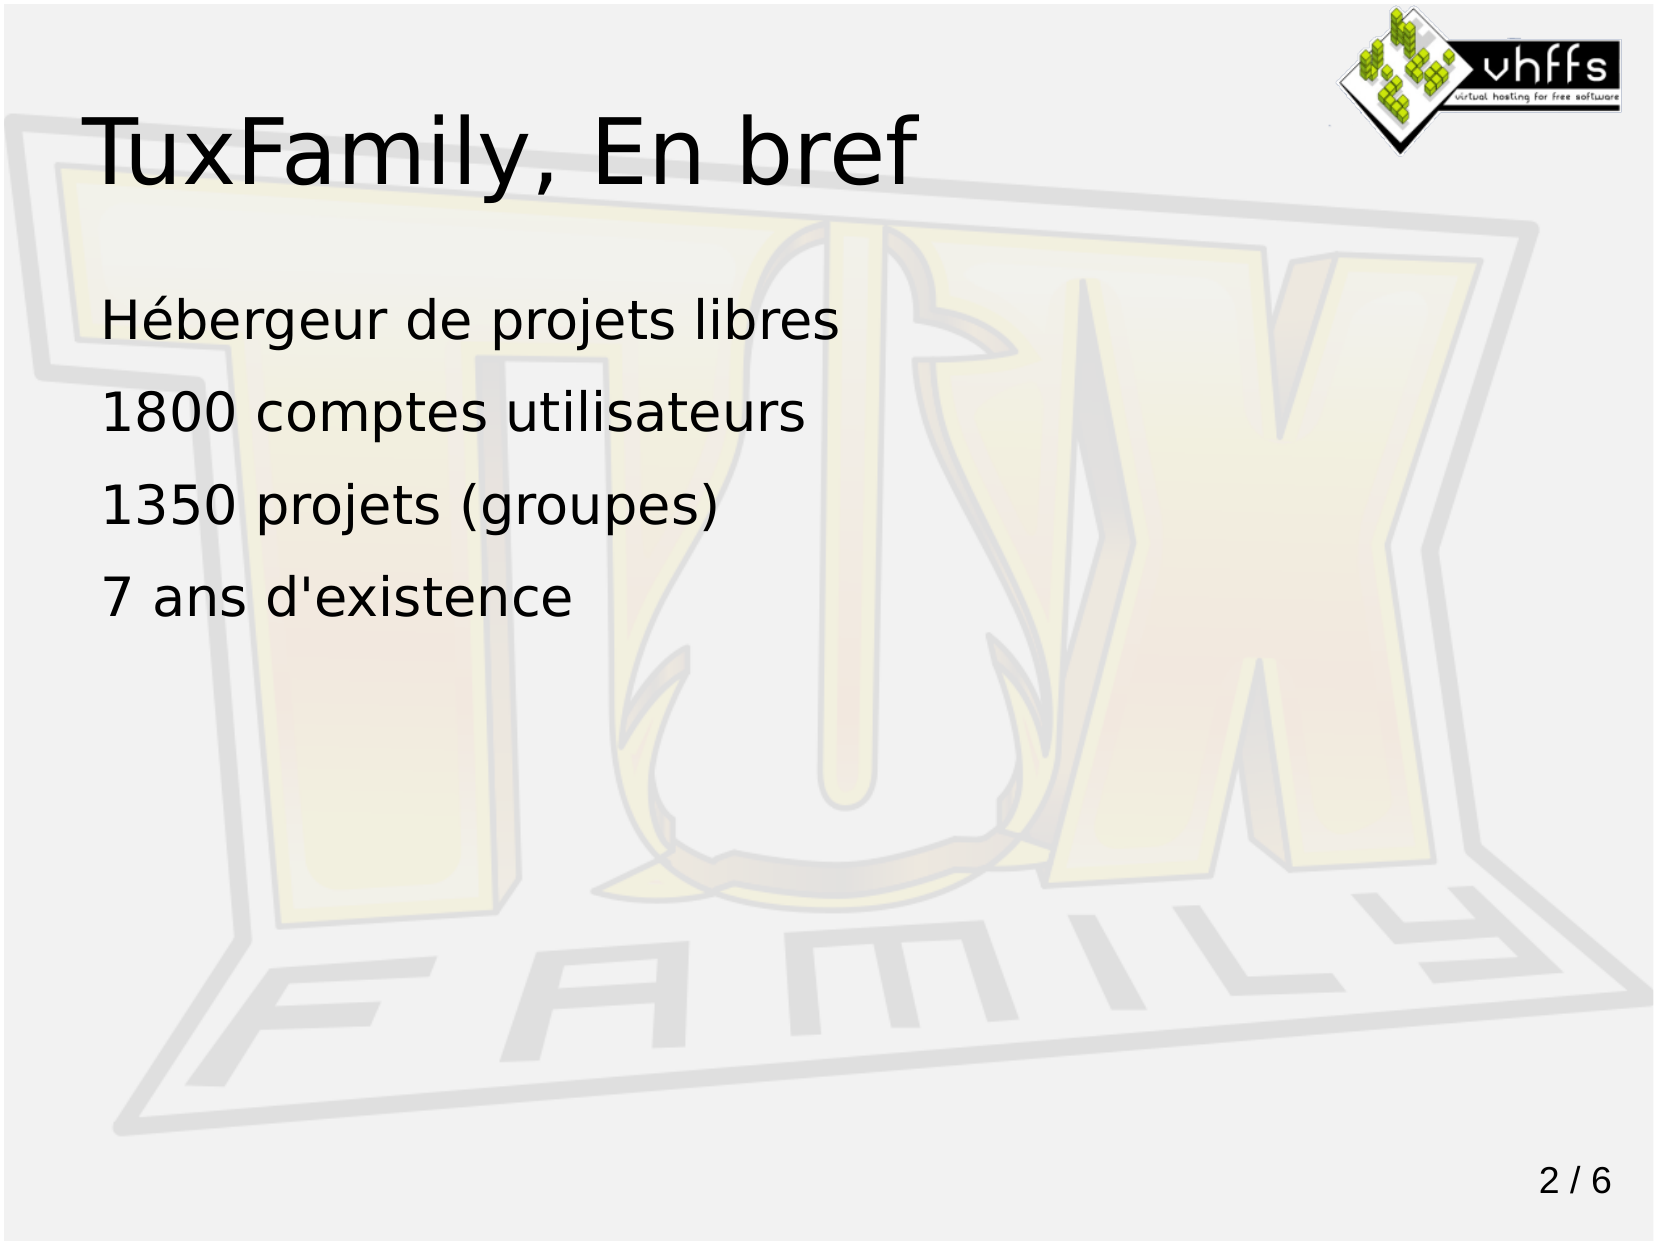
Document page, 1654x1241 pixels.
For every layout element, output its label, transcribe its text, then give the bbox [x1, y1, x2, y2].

text_box <numéro> / 6 [1328, 1151, 1627, 1225]
list Hébergeur de projets libres 1800 comptes utilisateurs 1350 projets (groupes) 7 ans d'existence [82, 288, 1654, 1093]
title TuxFamily, En bref [82, 49, 1571, 257]
picture [4, 0, 1654, 1241]
